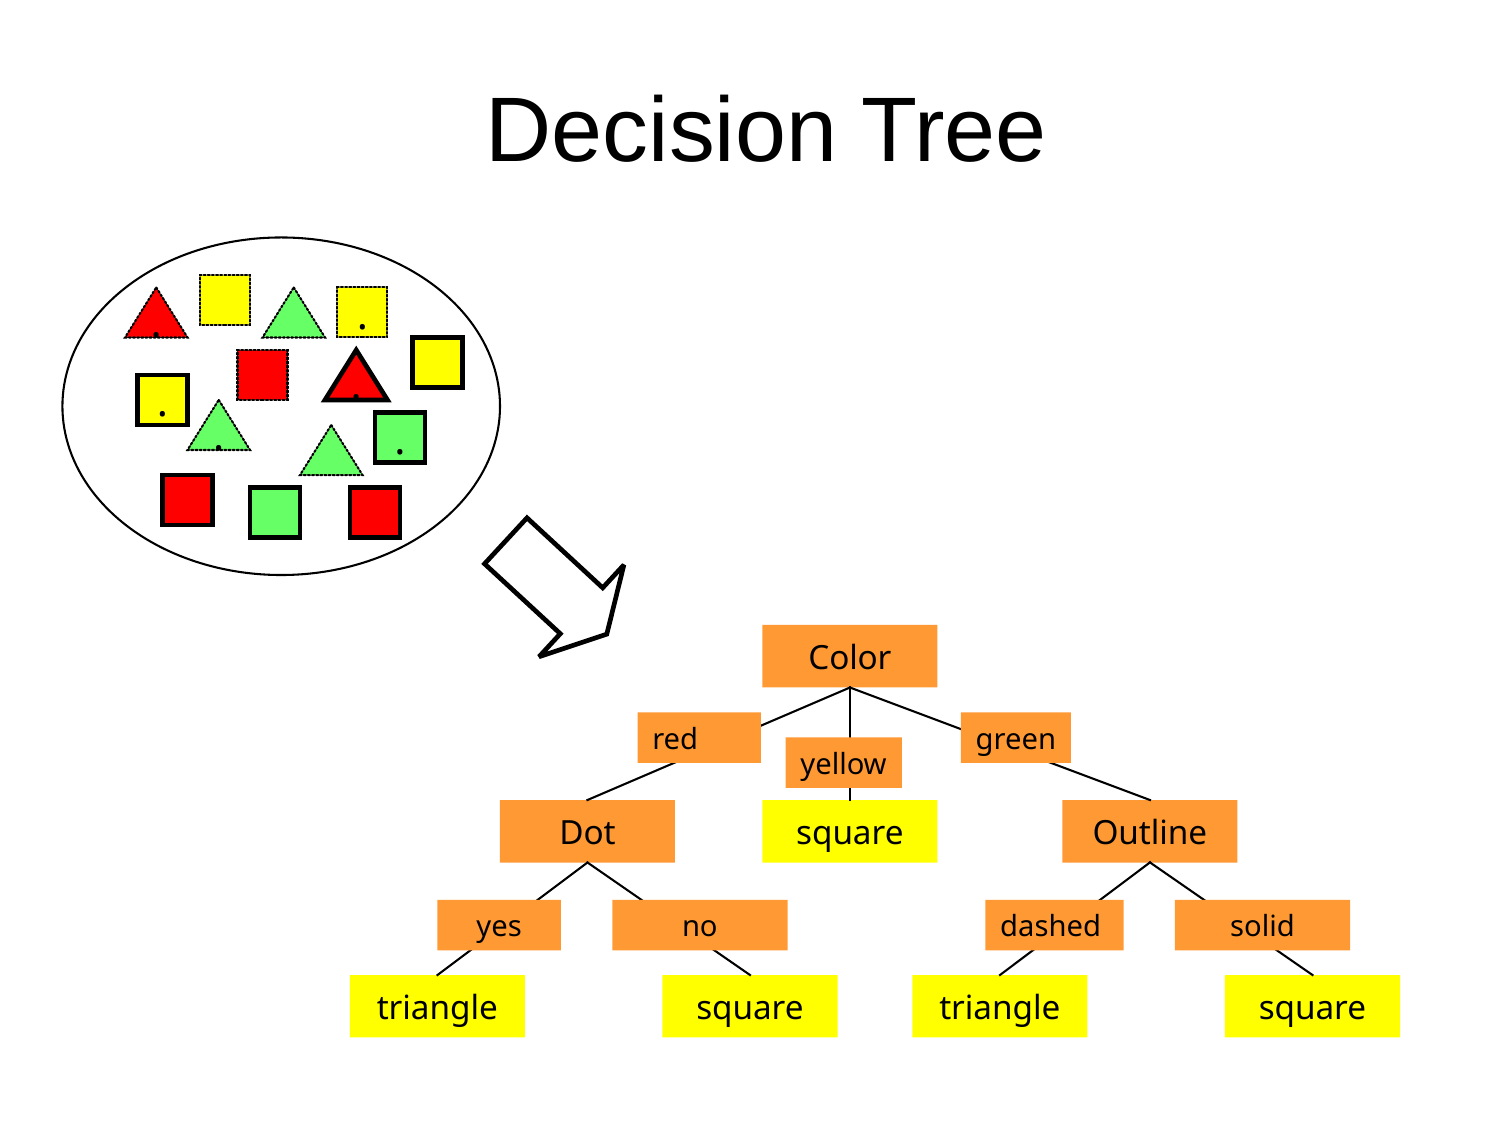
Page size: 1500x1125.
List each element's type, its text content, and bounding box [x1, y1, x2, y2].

text_box square [1224, 975, 1401, 1038]
text_box . [337, 287, 388, 338]
text_box Color [762, 624, 938, 688]
text_box . [125, 287, 188, 338]
text_box [200, 275, 250, 325]
text_box yes [437, 899, 561, 951]
text_box Dot [499, 800, 675, 863]
text_box square [762, 800, 938, 863]
text_box triangle [912, 975, 1088, 1038]
text_box triangle [349, 975, 525, 1038]
text_box Outline [1062, 800, 1238, 863]
text_box [412, 337, 463, 388]
text_box yellow [785, 737, 902, 788]
text_box . [187, 399, 251, 451]
text_box dashed [985, 899, 1124, 951]
text_box [237, 350, 288, 400]
text_box . [137, 374, 188, 425]
text_box [249, 487, 300, 538]
text_box [300, 425, 363, 476]
text_box green [960, 712, 1071, 763]
text_box no [612, 899, 788, 951]
text_box square [662, 975, 838, 1038]
text_box . [324, 350, 388, 401]
title Decision Tree [24, 0, 1476, 188]
text_box . [374, 412, 425, 463]
text_box [262, 287, 326, 338]
text_box [350, 487, 400, 538]
text_box [162, 474, 213, 525]
text_box solid [1174, 899, 1351, 951]
text_box red [637, 712, 761, 763]
